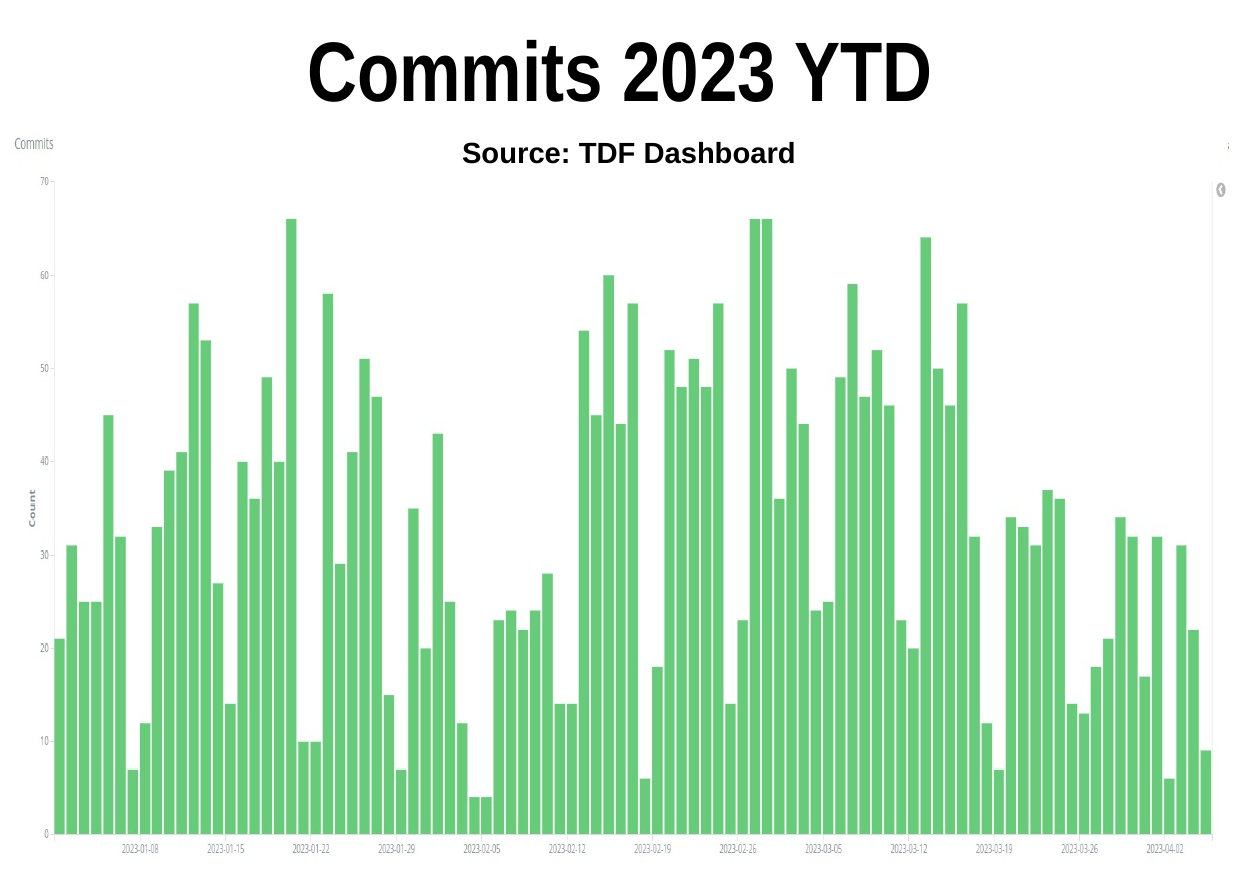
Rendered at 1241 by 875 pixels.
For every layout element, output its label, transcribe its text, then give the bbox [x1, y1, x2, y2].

title Commits 2023 YTD [11, 11, 1229, 131]
text_box Source: TDF Dashboard [447, 130, 812, 184]
picture [11, 131, 1229, 863]
